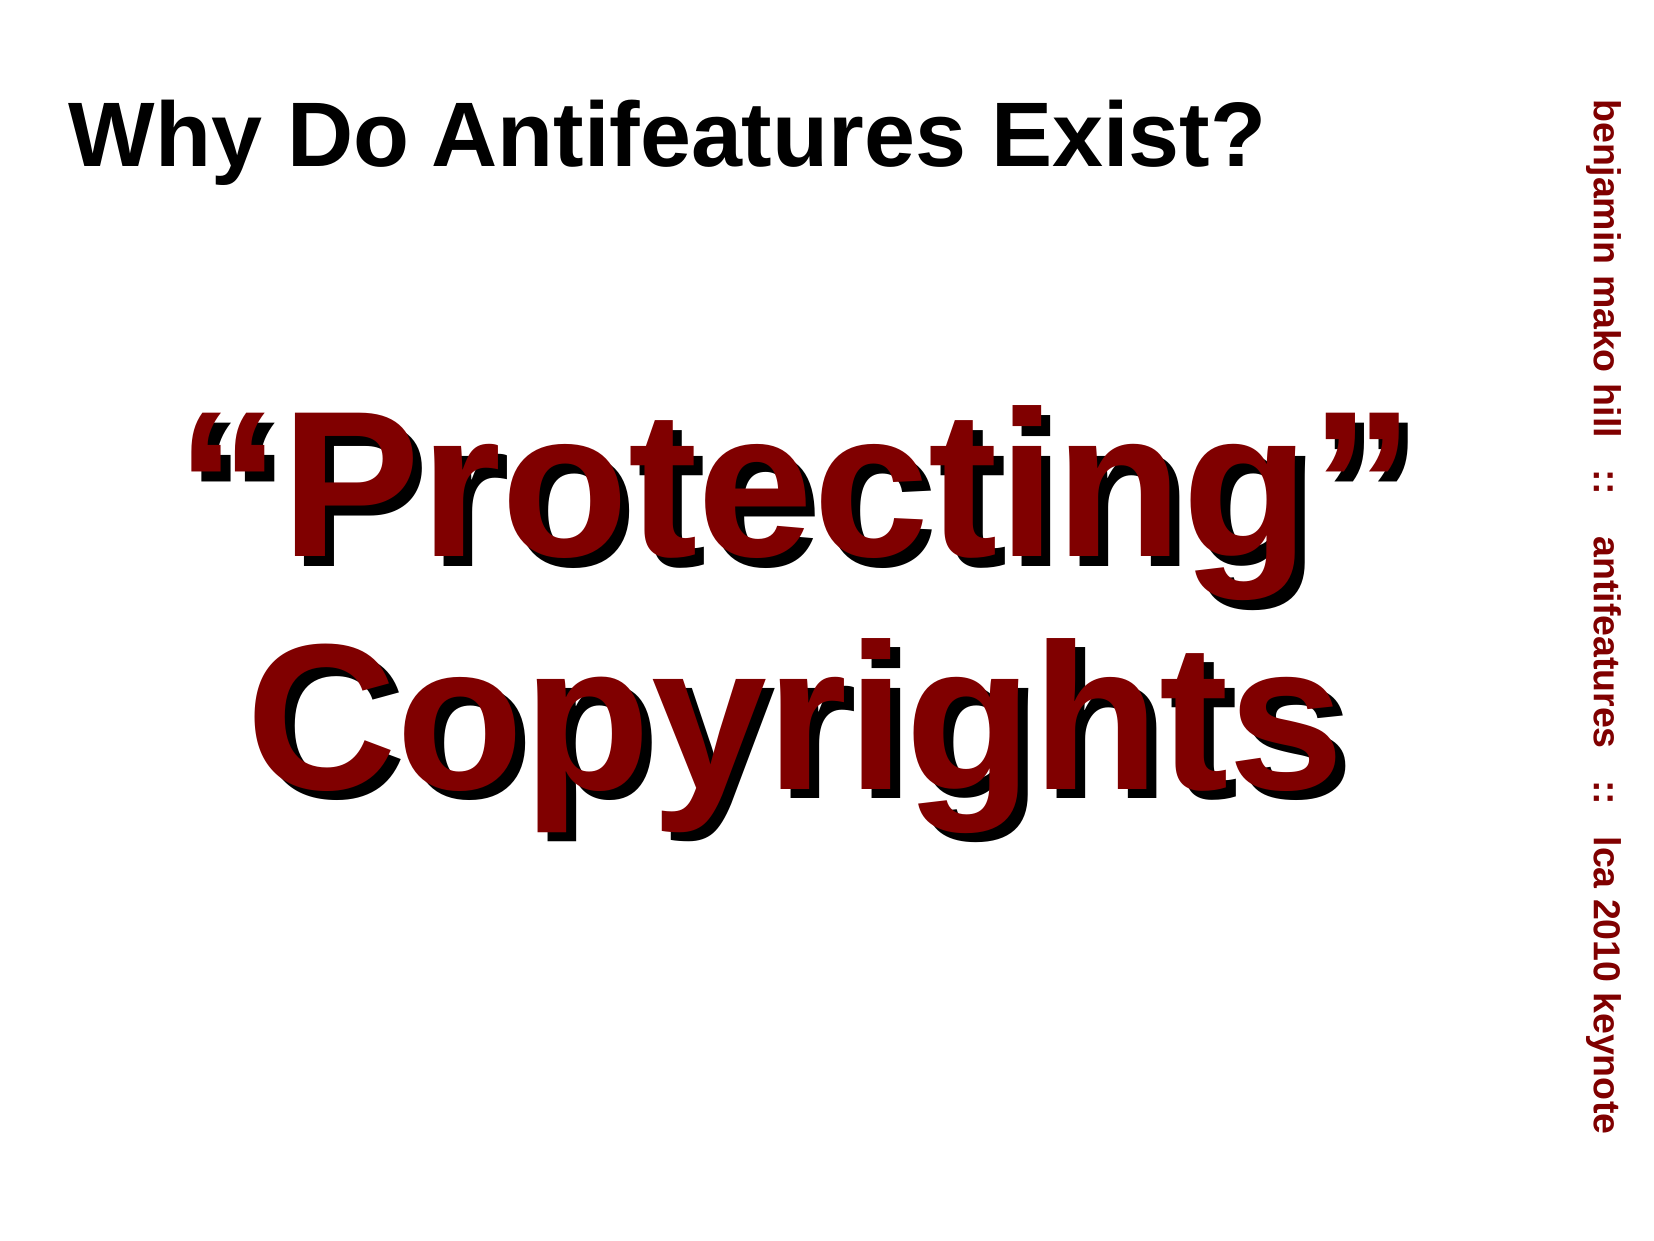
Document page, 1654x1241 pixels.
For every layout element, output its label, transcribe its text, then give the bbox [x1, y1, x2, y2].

subtitle “Protecting” Copyrights [66, 138, 1526, 1063]
title Why Do Antifeatures Exist? [68, 31, 1542, 239]
